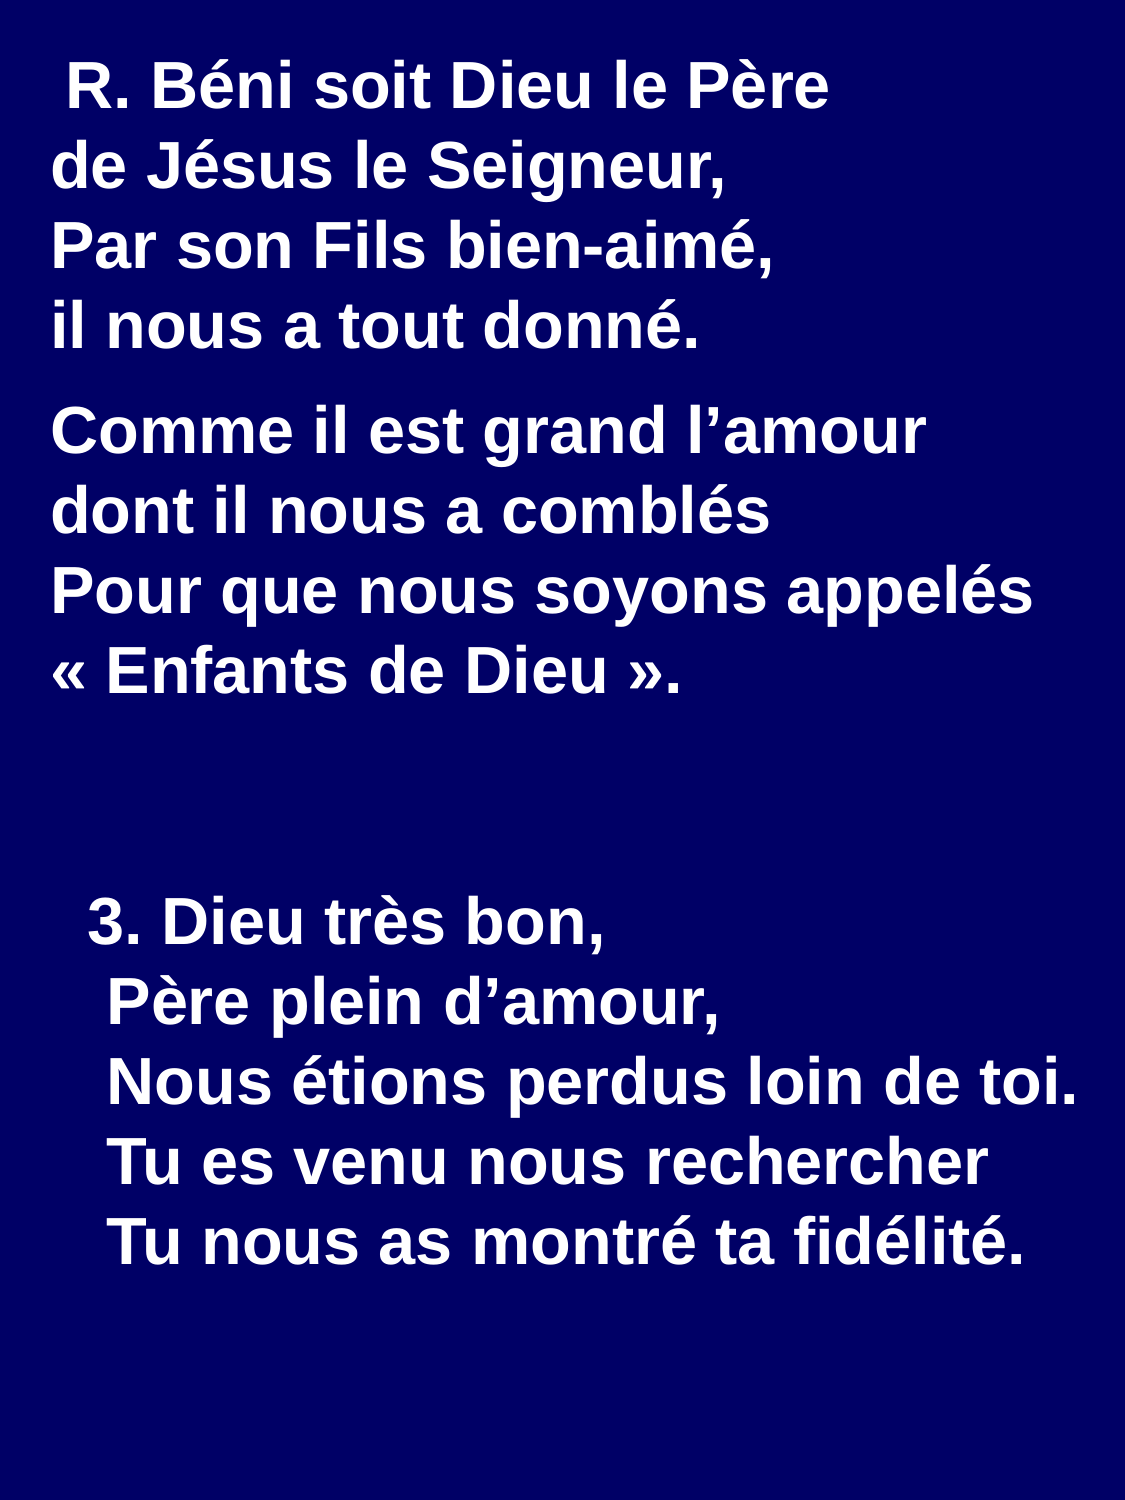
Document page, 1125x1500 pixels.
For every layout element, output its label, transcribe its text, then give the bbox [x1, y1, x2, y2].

text_box R. Béni soit Dieu le Père de Jésus le Seigneur, Par son Fils bien-aimé, il nous a tout donné. Comme il est grand l’amour dont il nous a comblés Pour que nous soyons appelés « Enfants de Dieu ». 3. Dieu très bon, Père plein d’amour, Nous étions perdus loin de toi. Tu es venu nous rechercher Tu nous as montré ta fidélité. [35, 0, 1111, 1394]
